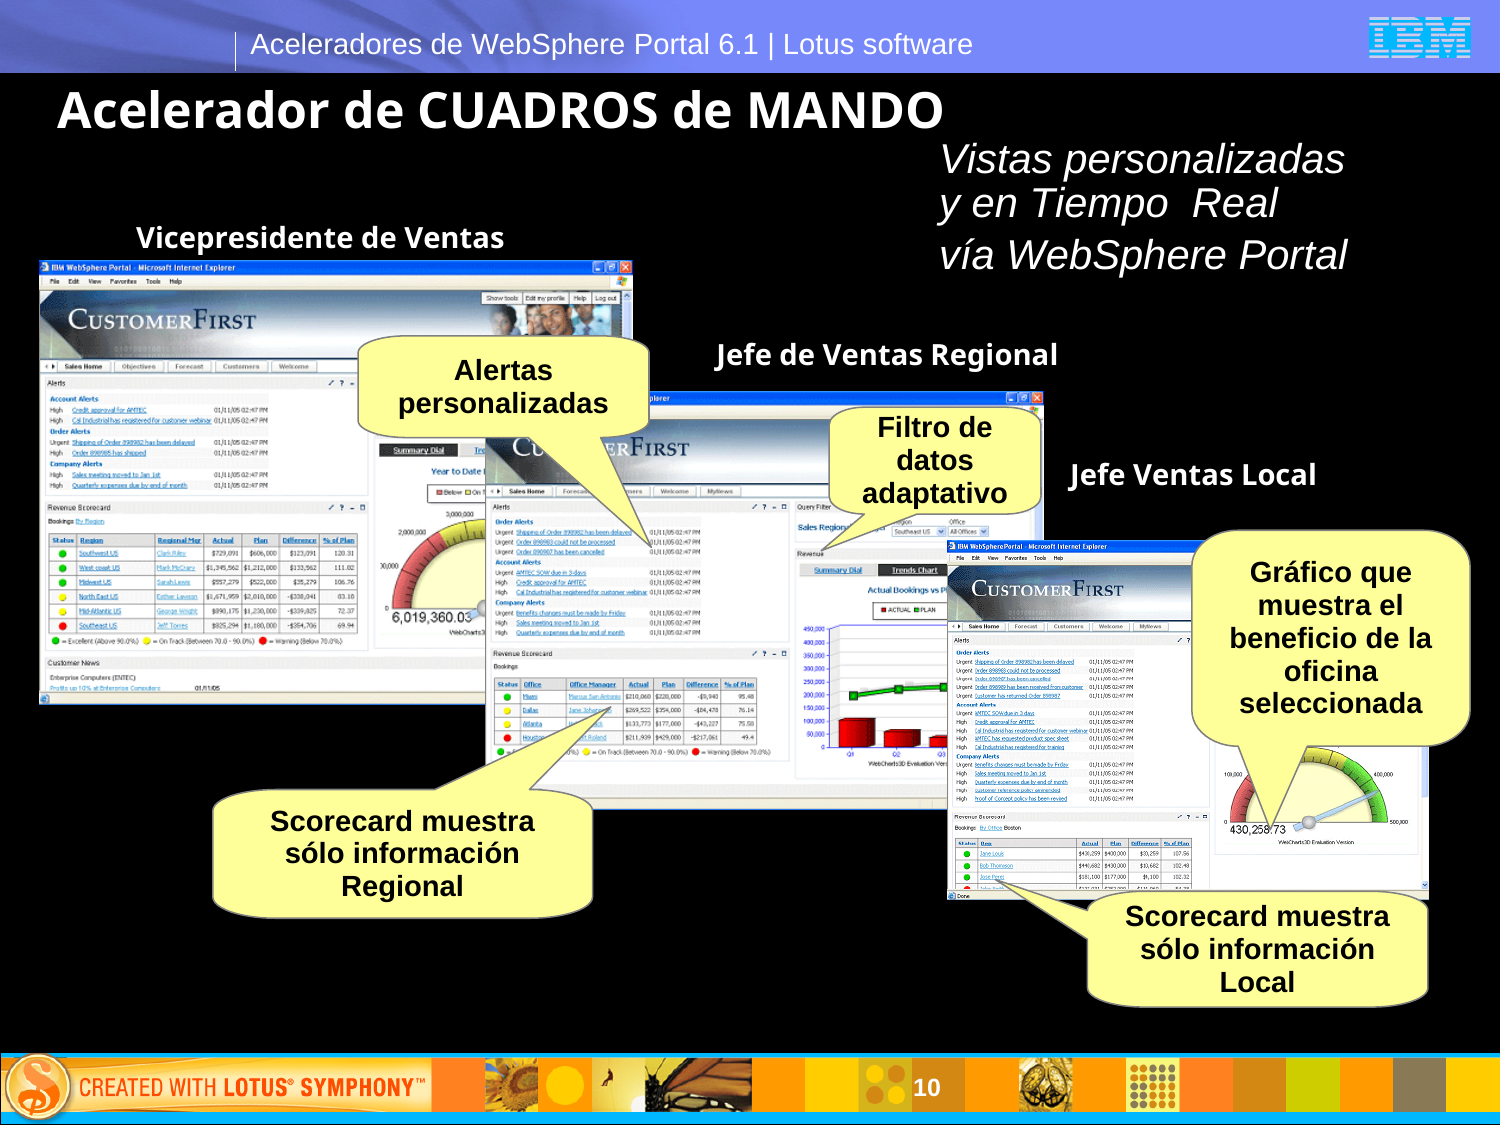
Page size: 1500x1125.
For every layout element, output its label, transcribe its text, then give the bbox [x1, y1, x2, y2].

text_box Vicepresidente de Ventas [47, 212, 594, 260]
text_box Alertas personalizadas [358, 335, 652, 548]
picture [0, 0, 1500, 73]
picture [39, 260, 1429, 900]
text_box Scorecard muestra sólo información Local [995, 879, 1428, 1008]
text_box Acelerador de CUADROS de MANDO [42, 69, 1075, 152]
text_box Jefe de Ventas Regional [609, 329, 1165, 377]
text_box Scorecard muestra sólo información Regional [212, 706, 611, 919]
text_box Gráfico que muestra el beneficio de la oficina seleccionada [1191, 530, 1471, 830]
title Vistas personalizadas y en Tiempo Real vía WebSphere Portal [924, 107, 1500, 310]
text_box Jefe Ventas Local [1047, 450, 1340, 530]
picture [1, 1053, 1500, 1119]
text_box Filtro de datos adaptativo [821, 407, 1042, 551]
